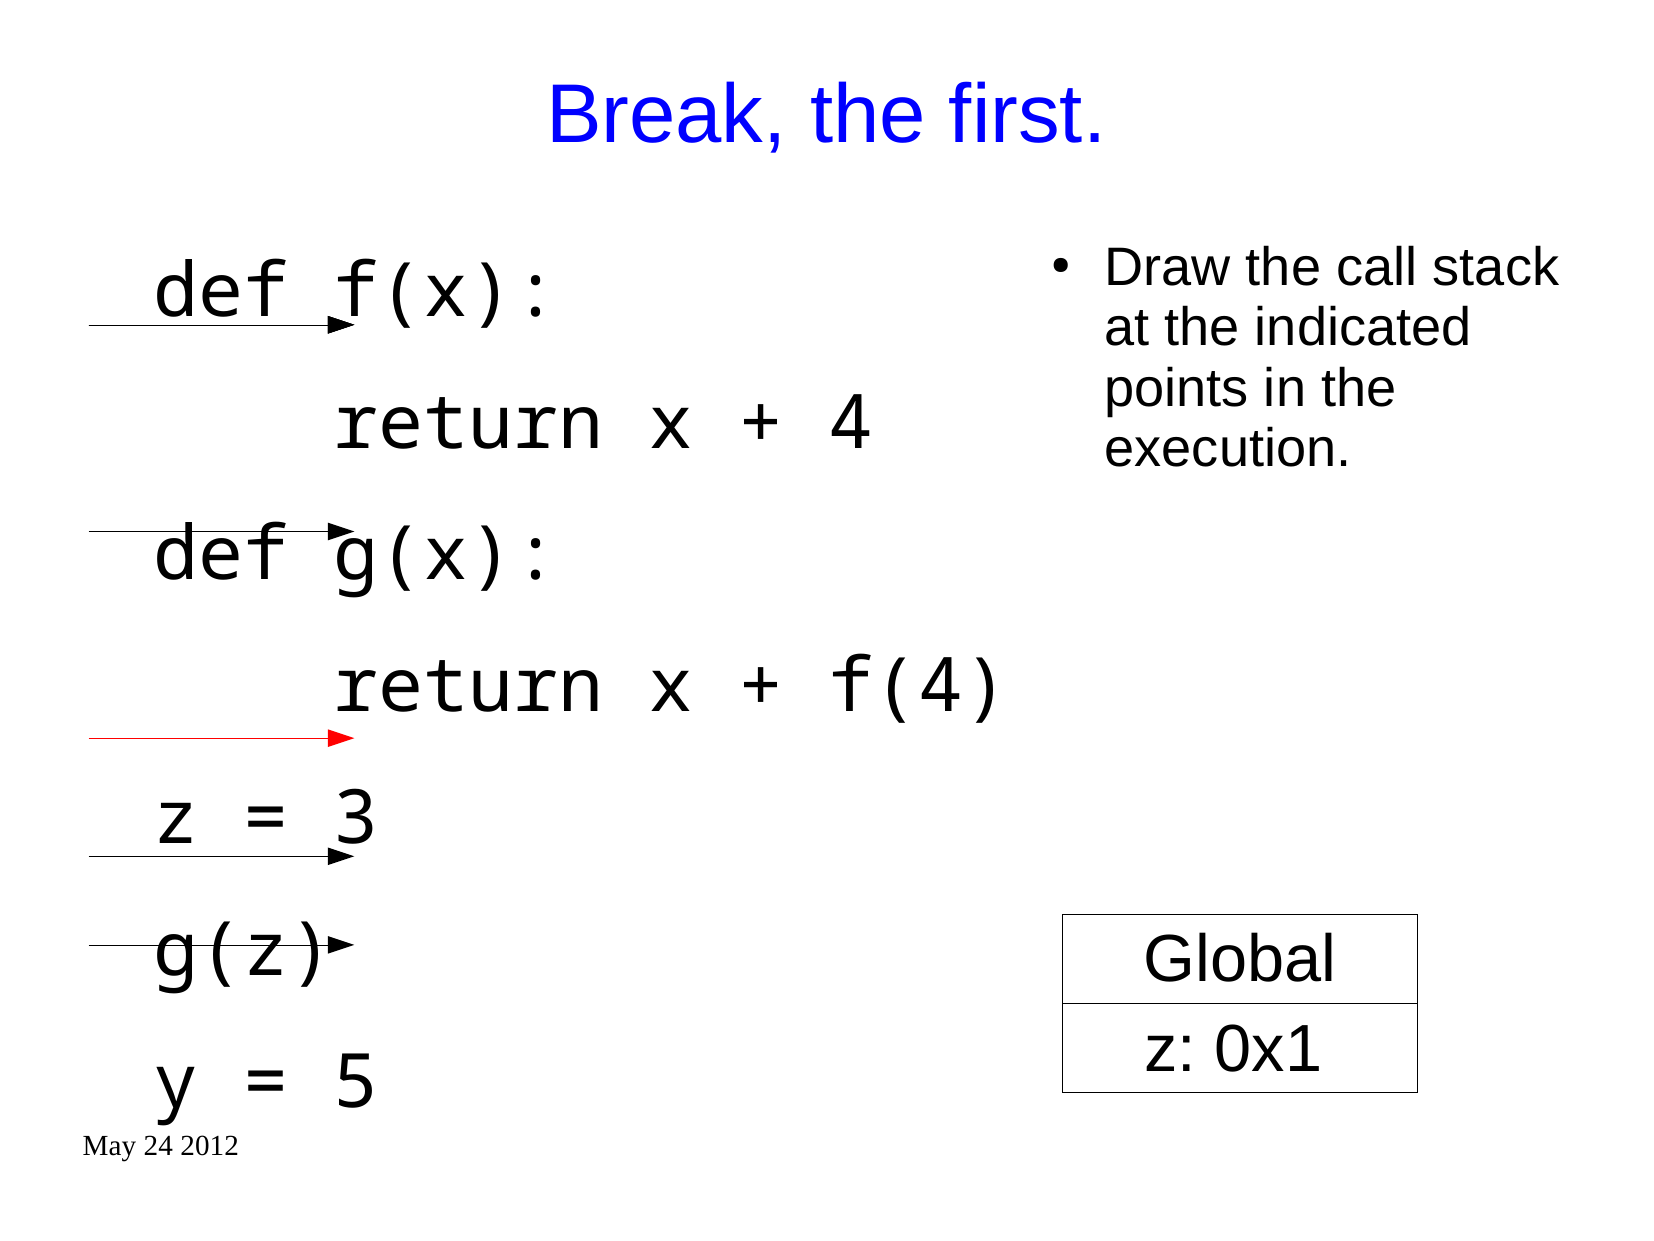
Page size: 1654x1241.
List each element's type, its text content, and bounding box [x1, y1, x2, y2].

list def f(x): return x + 4 def g(x): return x + f(4) z = 3 g(z) y = 5 [82, 236, 1033, 1109]
text_box Global [1062, 914, 1418, 1003]
list Draw the call stack at the indicated points in the execution. [1033, 236, 1572, 1109]
title Break, the first. [82, 49, 1571, 178]
text_box z: 0x1 [1129, 1004, 1356, 1092]
